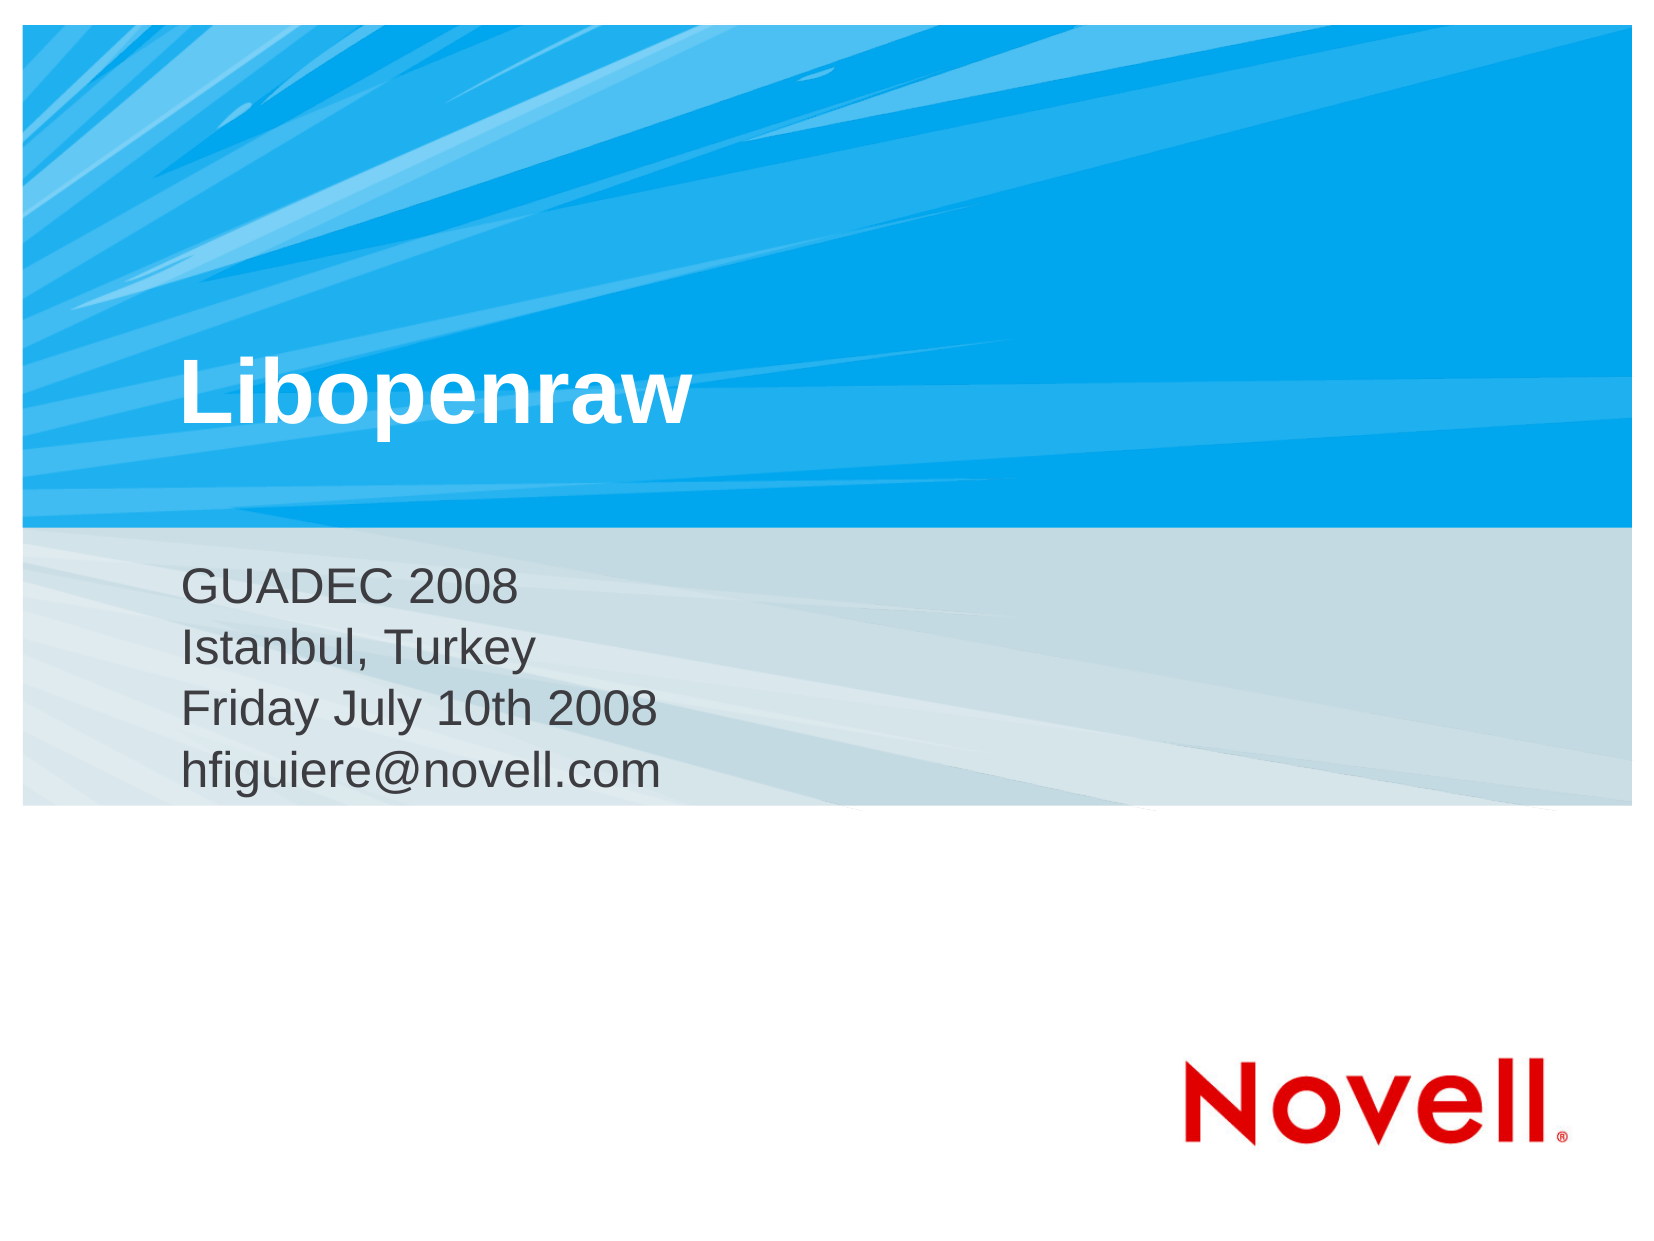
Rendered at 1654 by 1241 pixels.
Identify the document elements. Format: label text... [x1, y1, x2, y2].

picture [19, 22, 1634, 812]
subtitle GUADEC 2008 Istanbul, Turkey Friday July 10th 2008 hfiguiere@novell.com [180, 552, 869, 803]
picture [1175, 1049, 1576, 1154]
title Libopenraw [178, 166, 1626, 444]
